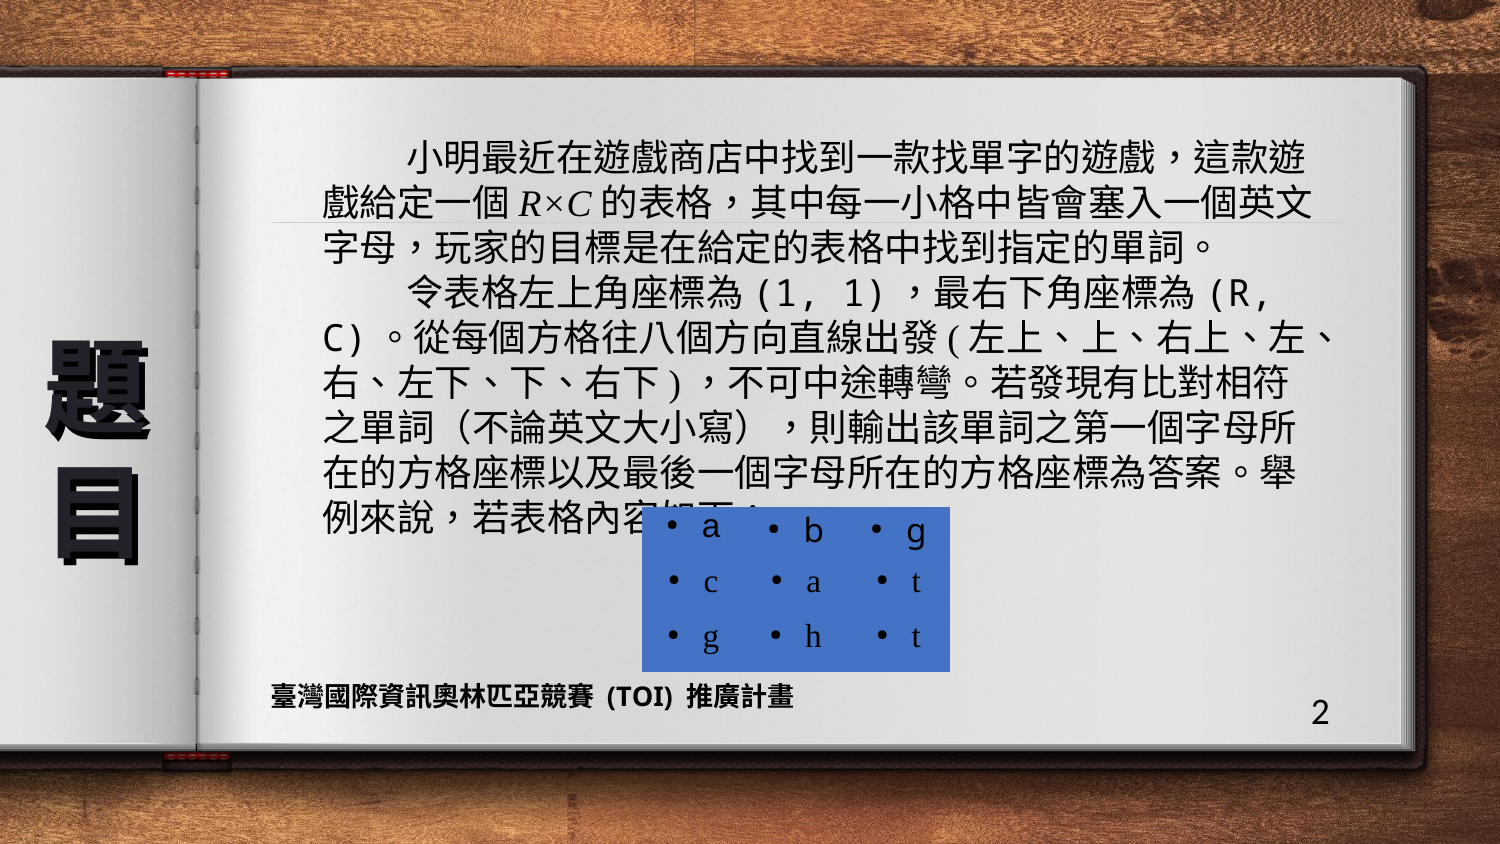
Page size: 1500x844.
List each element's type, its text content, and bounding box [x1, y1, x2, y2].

table_cell c [642, 562, 745, 617]
table_cell h [745, 617, 847, 672]
text_box 小明最近在遊戲商店中找到一款找單字的遊戲，這款遊戲給定一個R×C的表格，其中每一小格中皆會塞入一個英文字母，玩家的目標是在給定的表格中找到指定的單詞。 令表格左上角座標為(1, 1)，最右下角座標為(R, C)。從每個方格往八個方向直線出發(左上、上、右上、左、右、左下、下、右下)，不可中途轉彎。若發現有比對相符之單詞（不論英文大小寫），則輸出該單詞之第一個字母所在的方格座標以及最後一個字母所在的方格座標為答案。舉例來說，若表格內容如下： [307, 36, 1341, 546]
table_header g [847, 507, 950, 562]
table_cell t [847, 562, 950, 617]
text_box [1295, 672, 1386, 737]
table_header b [745, 507, 847, 562]
title 題 目 [28, 306, 210, 552]
table_header a [642, 507, 745, 562]
table_cell g [642, 617, 745, 672]
table_cell t [847, 617, 950, 672]
table_cell a [745, 562, 847, 617]
